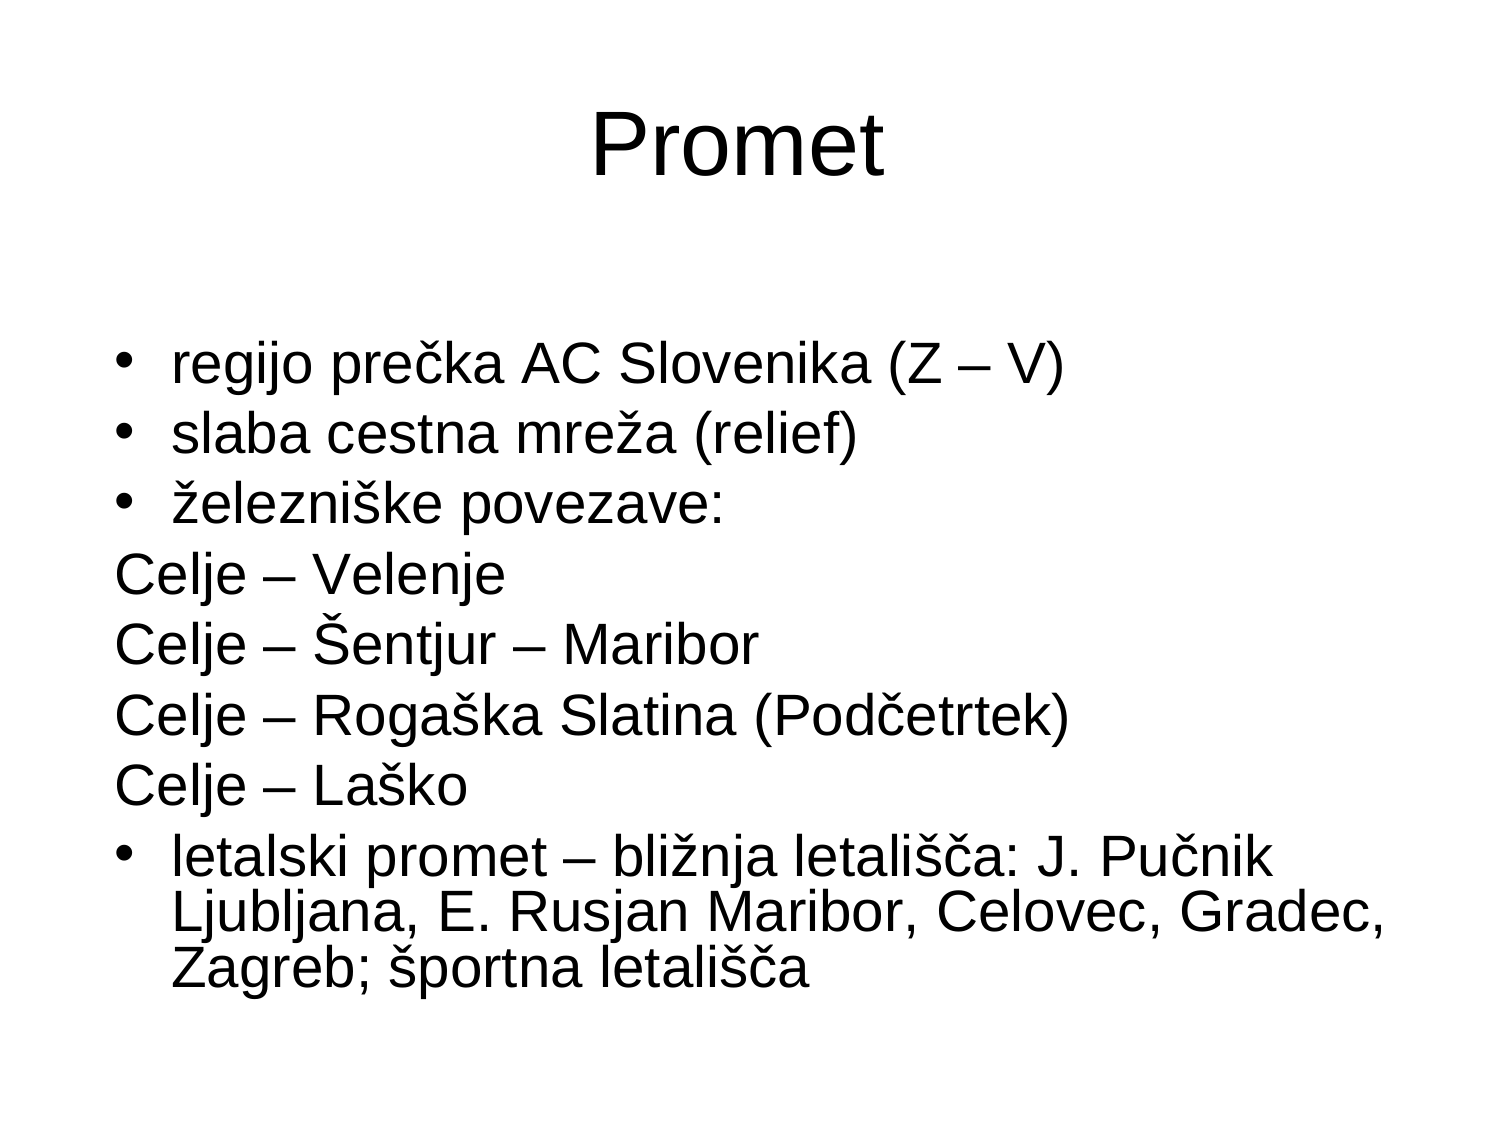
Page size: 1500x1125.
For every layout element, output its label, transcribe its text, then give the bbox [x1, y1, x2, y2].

title Promet [75, 45, 1426, 233]
list regijo prečka AC Slovenika (Z – V) slaba cestna mreža (relief) železniške povezave: Celje – Velenje Celje – Šentjur – Maribor Celje – Rogaška Slatina (Podčetrtek) Celje – Laško letalski promet – bližnja letališča: J. Pučnik Ljubljana, E. Rusjan Maribor, Celovec, Gradec, Zagreb; športna letališča [100, 330, 1469, 1071]
